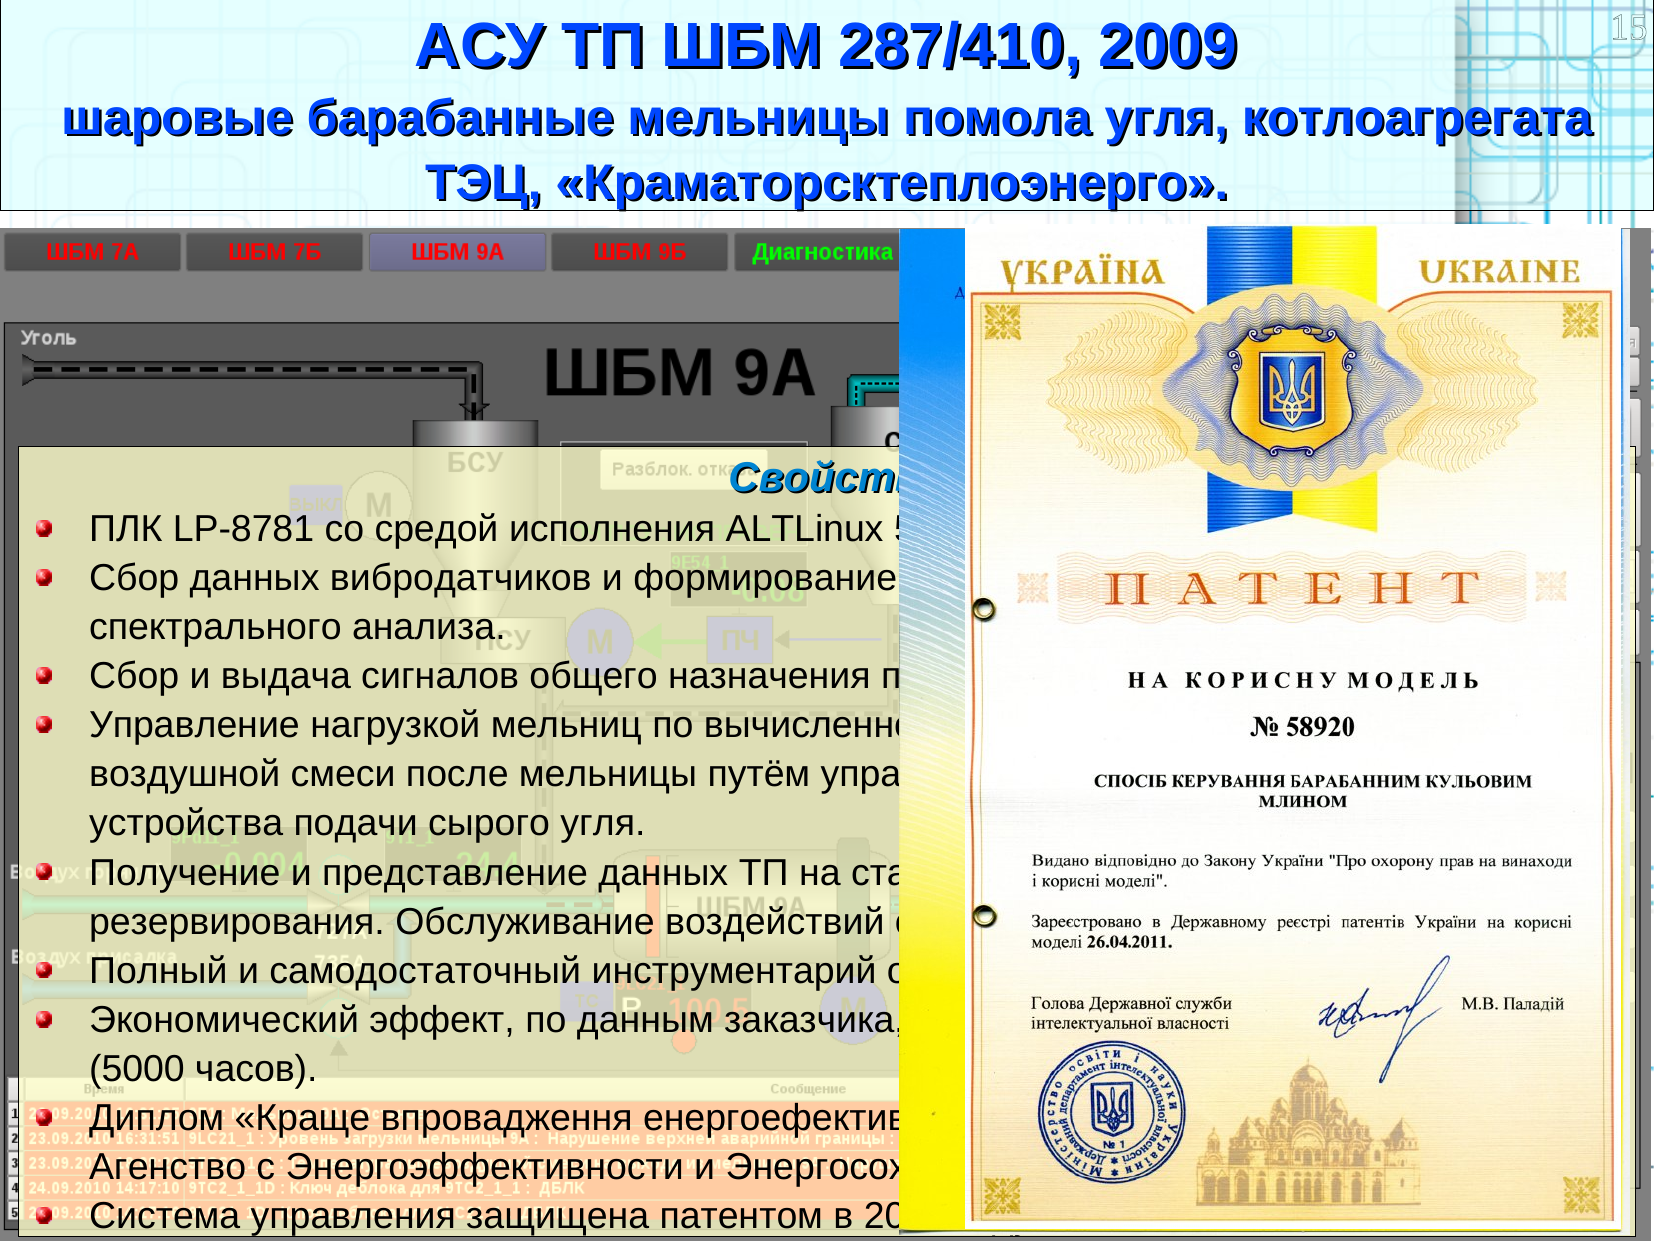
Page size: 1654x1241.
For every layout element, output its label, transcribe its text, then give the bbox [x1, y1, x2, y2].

title АСУ ТП ШБМ 287/410, 2009 шаровые барабанные мельницы помола угля, котлоагрегата ТЭЦ, «Краматорсктеплоэнерго». [0, 3, 1654, 205]
list Свойства ПЛК LP-8781 со средой исполнения ALTLinux 5.1 + OpenSCADA 0.6.4.2. Сбор данных вибродатчиков и формирование уровня нагрузки мельниц посредством спектрального анализа. Сбор и выдача сигналов общего назначения по оборудованию мельниц. Управление нагрузкой мельниц по вычисленному уровню или температуре пыле-воздушной смеси после мельницы путём управления частотой вращения диска устройства подачи сырого угля. Получение и представление данных ТП на станциях оператора, с функцией резервирования. Обслуживание воздействий оператора на ТП. Полный и самодостаточный инструментарий обслуживания и разработки САУ Экономический эффект, по данным заказчика, составил 4.6 миллиона гривны в год (5000 часов). Диплом «Краще впровадження енергоефективних технологій» от Государственное Агенство с Энергоэффективности и Энергосохранения. Система управления защищена патентом в 2011 году. [18, 446, 899, 1229]
picture [0, 211, 1654, 1241]
